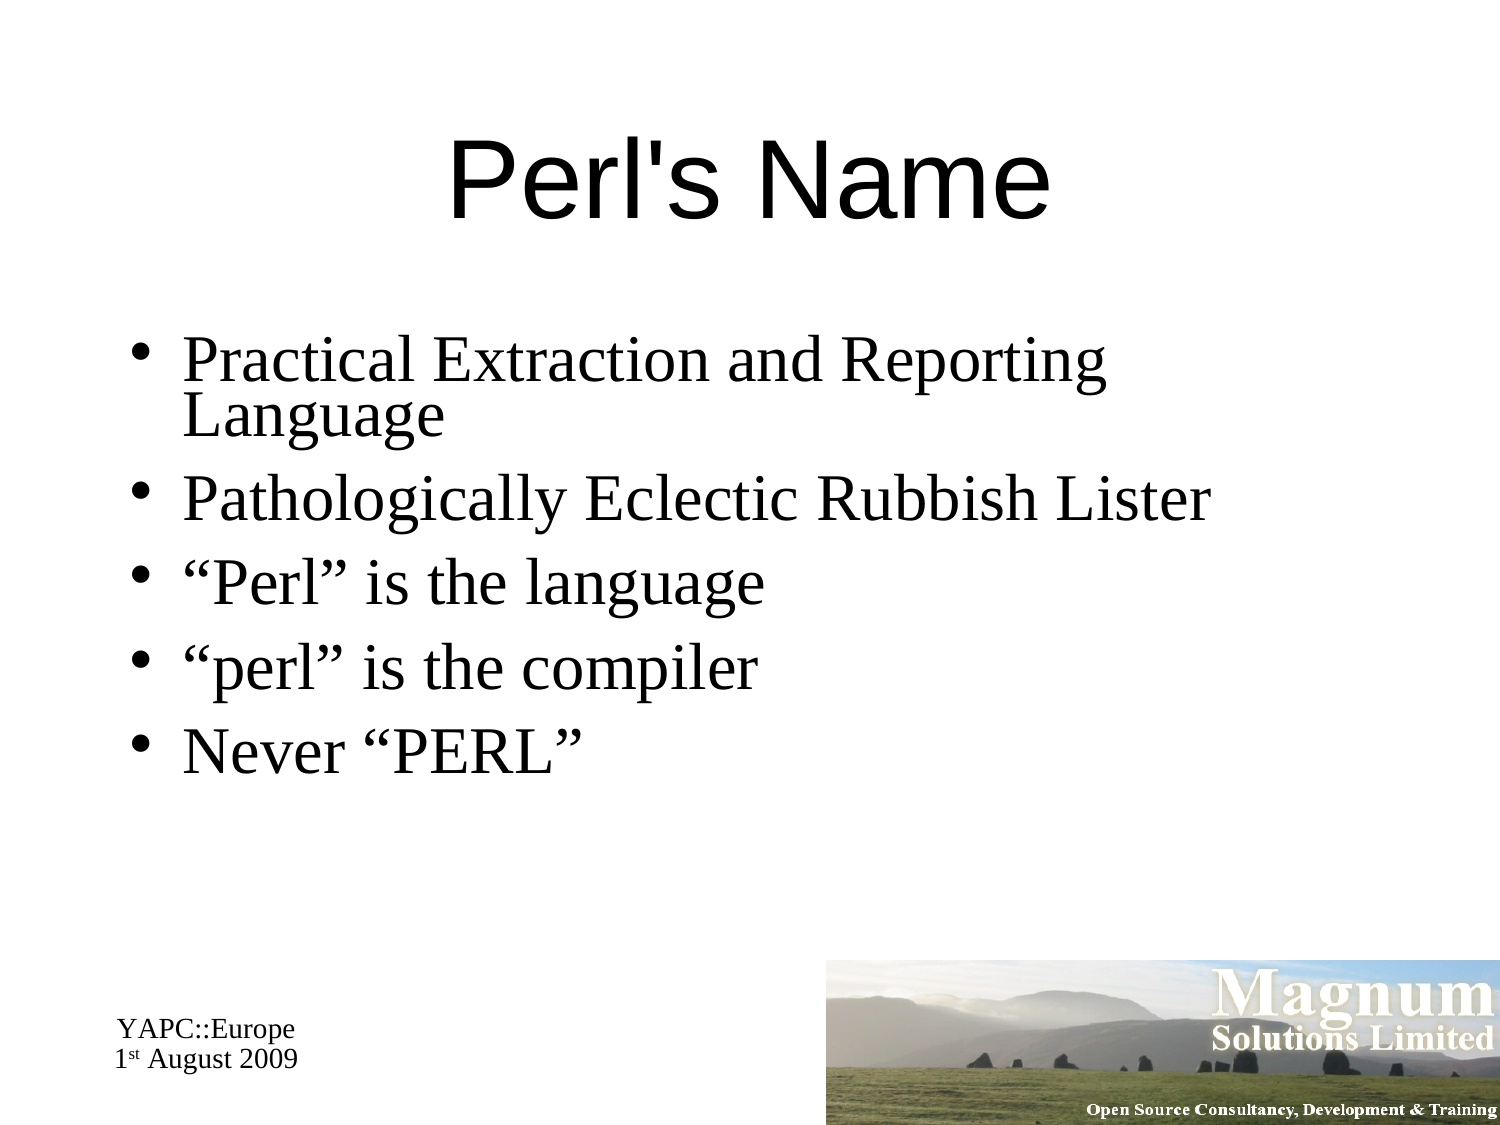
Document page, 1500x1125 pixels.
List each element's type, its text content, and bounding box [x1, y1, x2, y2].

picture [826, 960, 1500, 1125]
title Perl's Name [112, 62, 1388, 250]
list Practical Extraction and Reporting Language Pathologically Eclectic Rubbish Lister “Perl” is the language “perl” is the compiler Never “PERL” [112, 337, 1388, 750]
